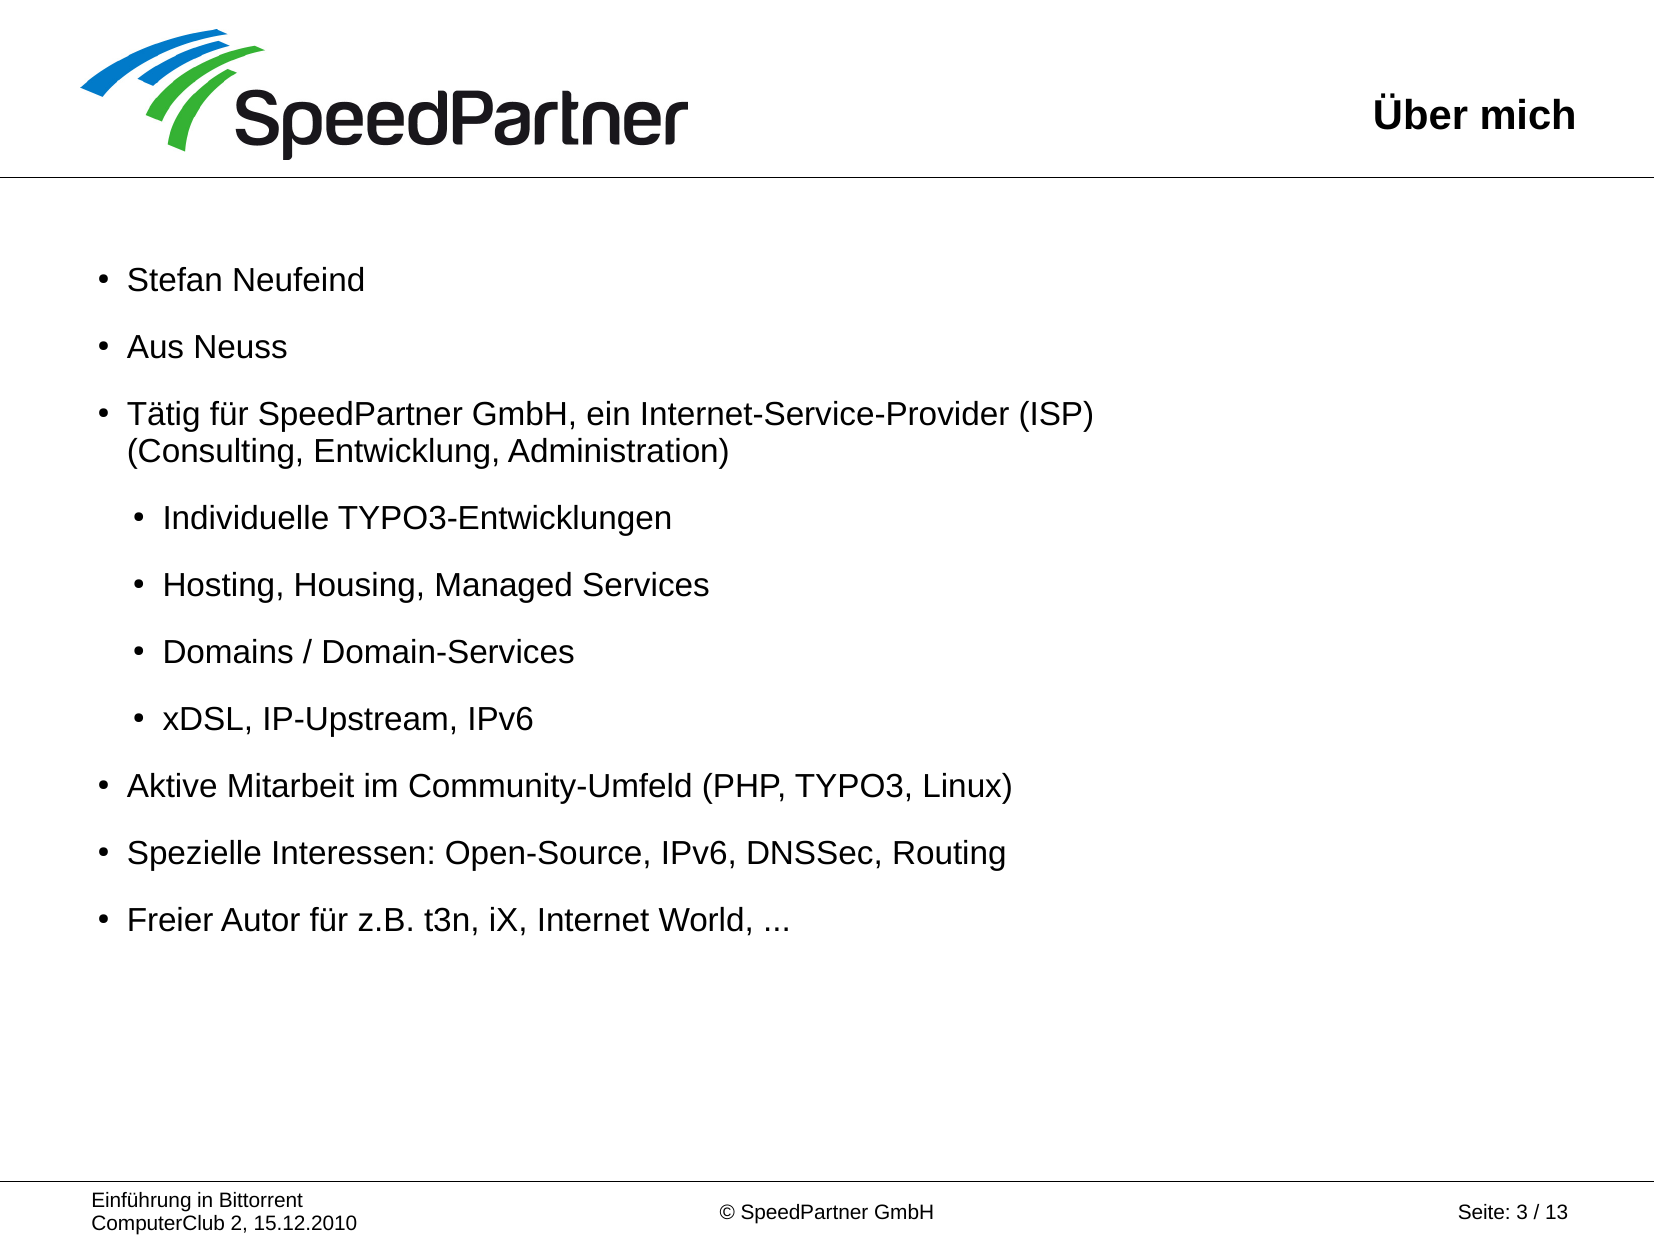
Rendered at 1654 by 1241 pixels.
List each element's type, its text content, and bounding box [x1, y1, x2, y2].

picture [80, 29, 688, 160]
text_box Stefan Neufeind Aus Neuss Tätig für SpeedPartner GmbH, ein Internet-Service-Provider (ISP) (Consulting, Entwicklung, Administration) Individuelle TYPO3-Entwicklungen Hosting, Housing, Managed Services Domains / Domain-Services xDSL, IP-Upstream, IPv6 Aktive Mitarbeit im Community-Umfeld (PHP, TYPO3, Linux) Spezielle Interessen: Open-Source, IPv6, DNSSec, Routing Freier Autor für z.B. t3n, iX, Internet World, ... [82, 253, 1565, 1177]
title Über mich [590, 70, 1577, 160]
